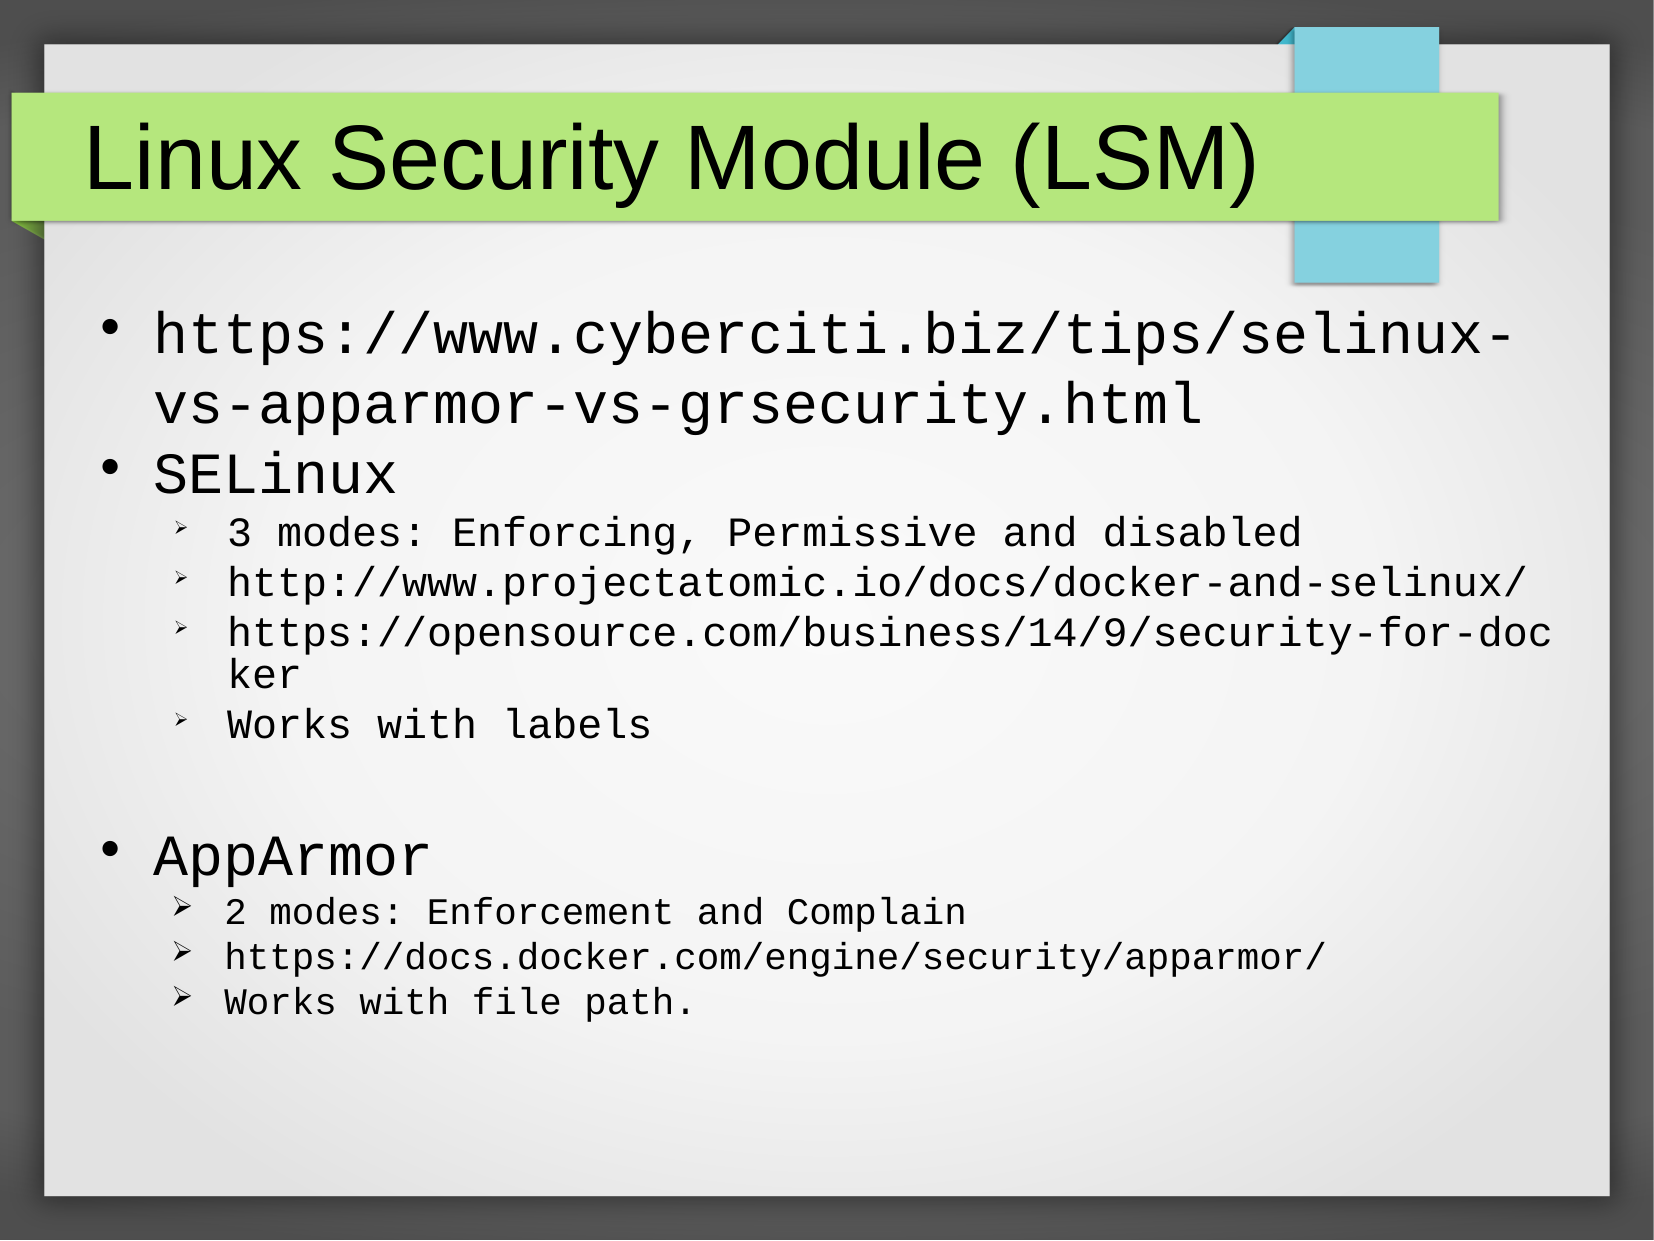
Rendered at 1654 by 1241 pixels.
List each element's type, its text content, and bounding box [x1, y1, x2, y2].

text_box Linux Security Module (LSM) [82, 94, 1264, 213]
text_box https://www.cyberciti.biz/tips/selinux-vs-apparmor-vs-grsecurity.html SELinux 3 modes: Enforcing, Permissive and disabled http://www.projectatomic.io/docs/docker-and-selinux/ https://opensource.com/business/14/9/security-for-docker Works with labels AppArmor 2 modes: Enforcement and Complain https://docs.docker.com/engine/security/apparmor/ Works with file path. [82, 295, 1571, 1015]
picture [0, 0, 1654, 1240]
